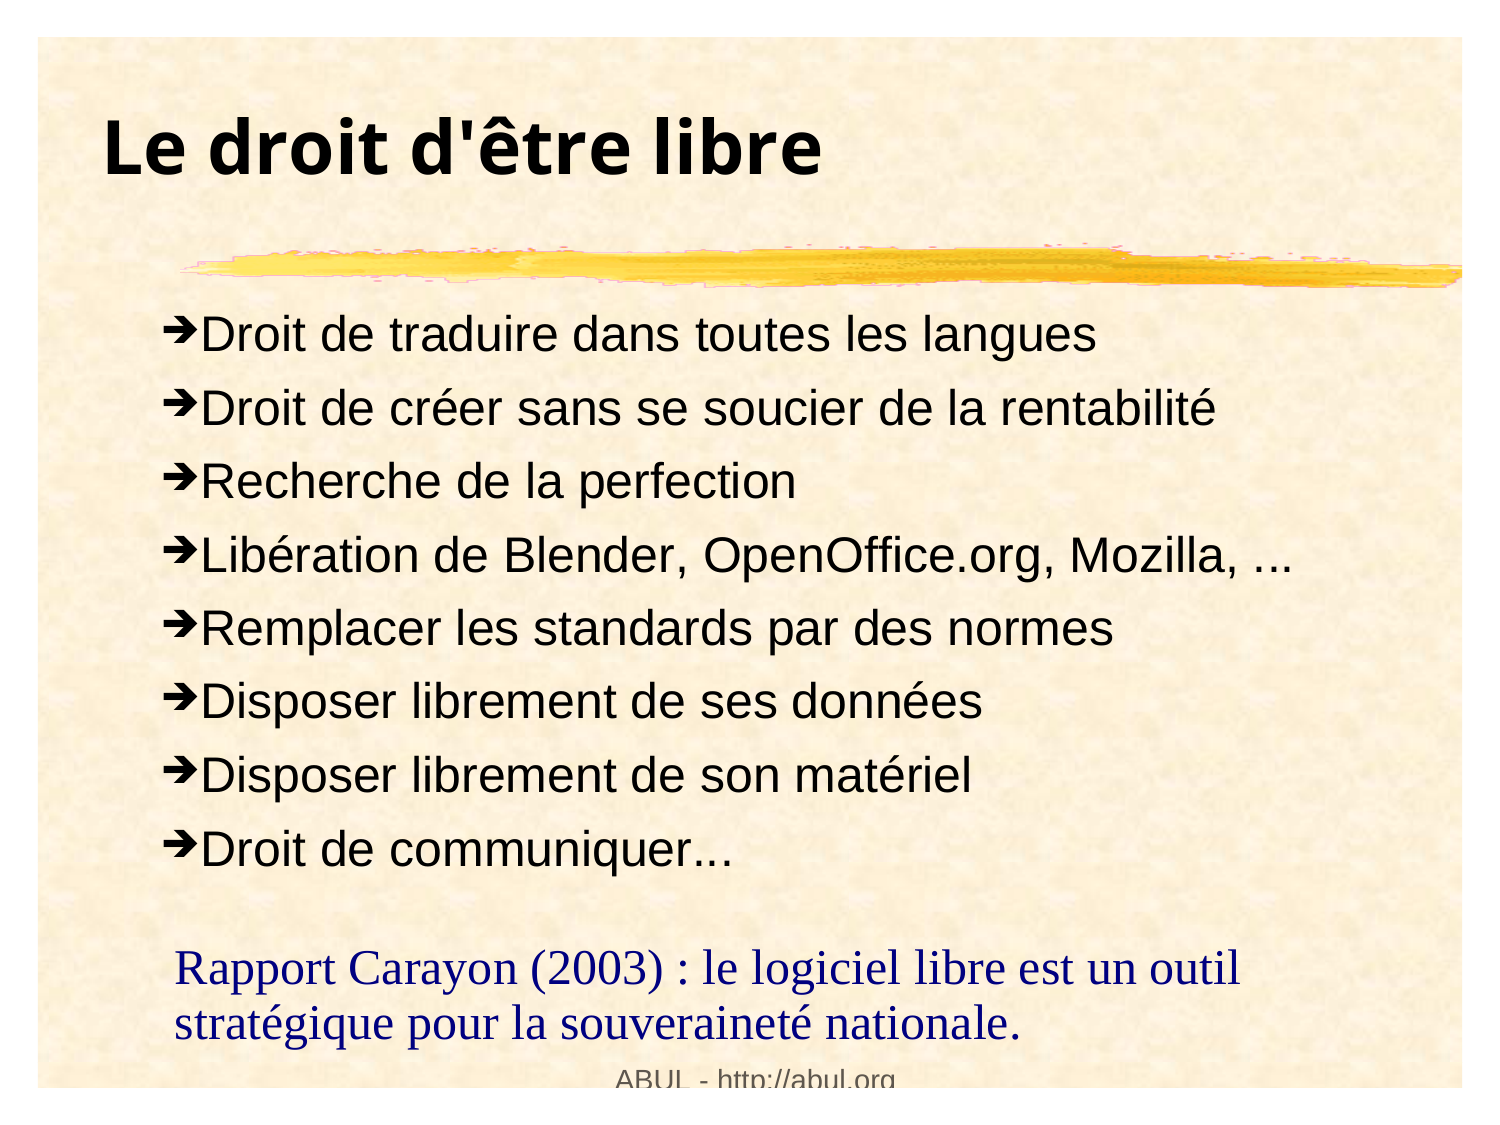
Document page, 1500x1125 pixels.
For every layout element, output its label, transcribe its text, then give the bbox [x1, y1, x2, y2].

text_box Rapport Carayon (2003) : le logiciel libre est un outil stratégique pour la souveraineté nationale. [104, 939, 1410, 1061]
picture [754, 1076, 761, 1088]
picture [738, 1076, 743, 1088]
picture [883, 1076, 891, 1088]
text_box Droit de traduire dans toutes les langues Droit de créer sans se soucier de la rentabilité Recherche de la perfection Libération de Blender, OpenOffice.org, Mozilla, ... Remplacer les standards par des normes Disposer librement de ses données Disposer librement de son matériel Droit de communiquer... [160, 306, 1372, 927]
picture [722, 1076, 729, 1088]
picture [811, 1076, 818, 1088]
picture [858, 1076, 866, 1088]
picture [639, 1072, 648, 1078]
picture [639, 1081, 649, 1088]
picture [620, 1073, 627, 1082]
picture [618, 1084, 630, 1088]
picture [794, 1082, 801, 1088]
title Le droit d'être libre [101, 39, 1312, 253]
picture [37, 37, 1463, 1088]
